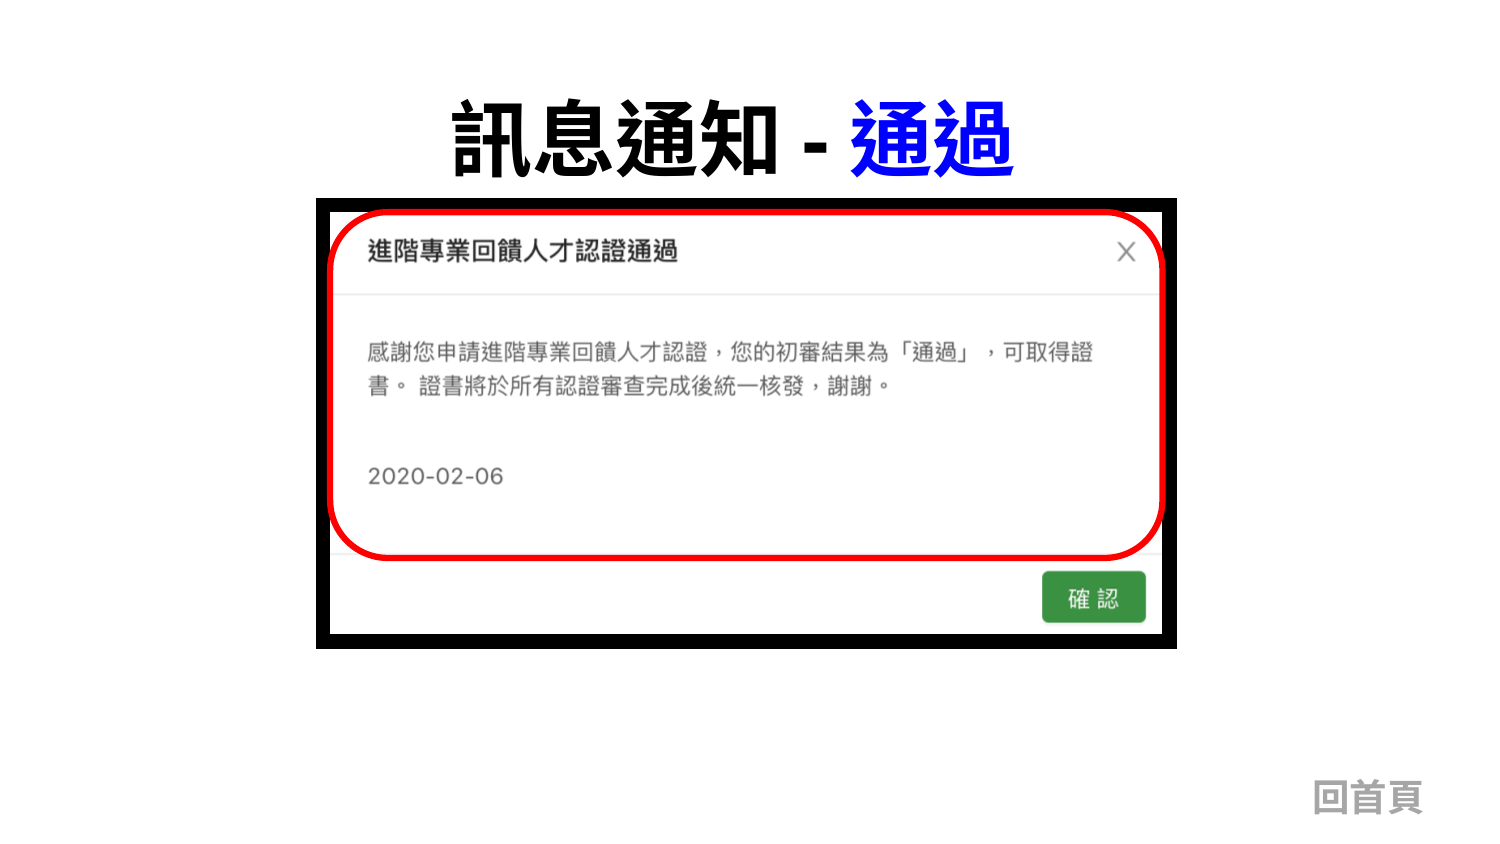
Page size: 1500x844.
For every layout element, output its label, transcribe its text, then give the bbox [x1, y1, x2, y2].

picture [330, 521, 1163, 634]
title 訊息通知-通過 [203, 79, 1262, 164]
picture [1127, 212, 1163, 249]
picture [334, 216, 1159, 554]
picture [330, 212, 366, 248]
